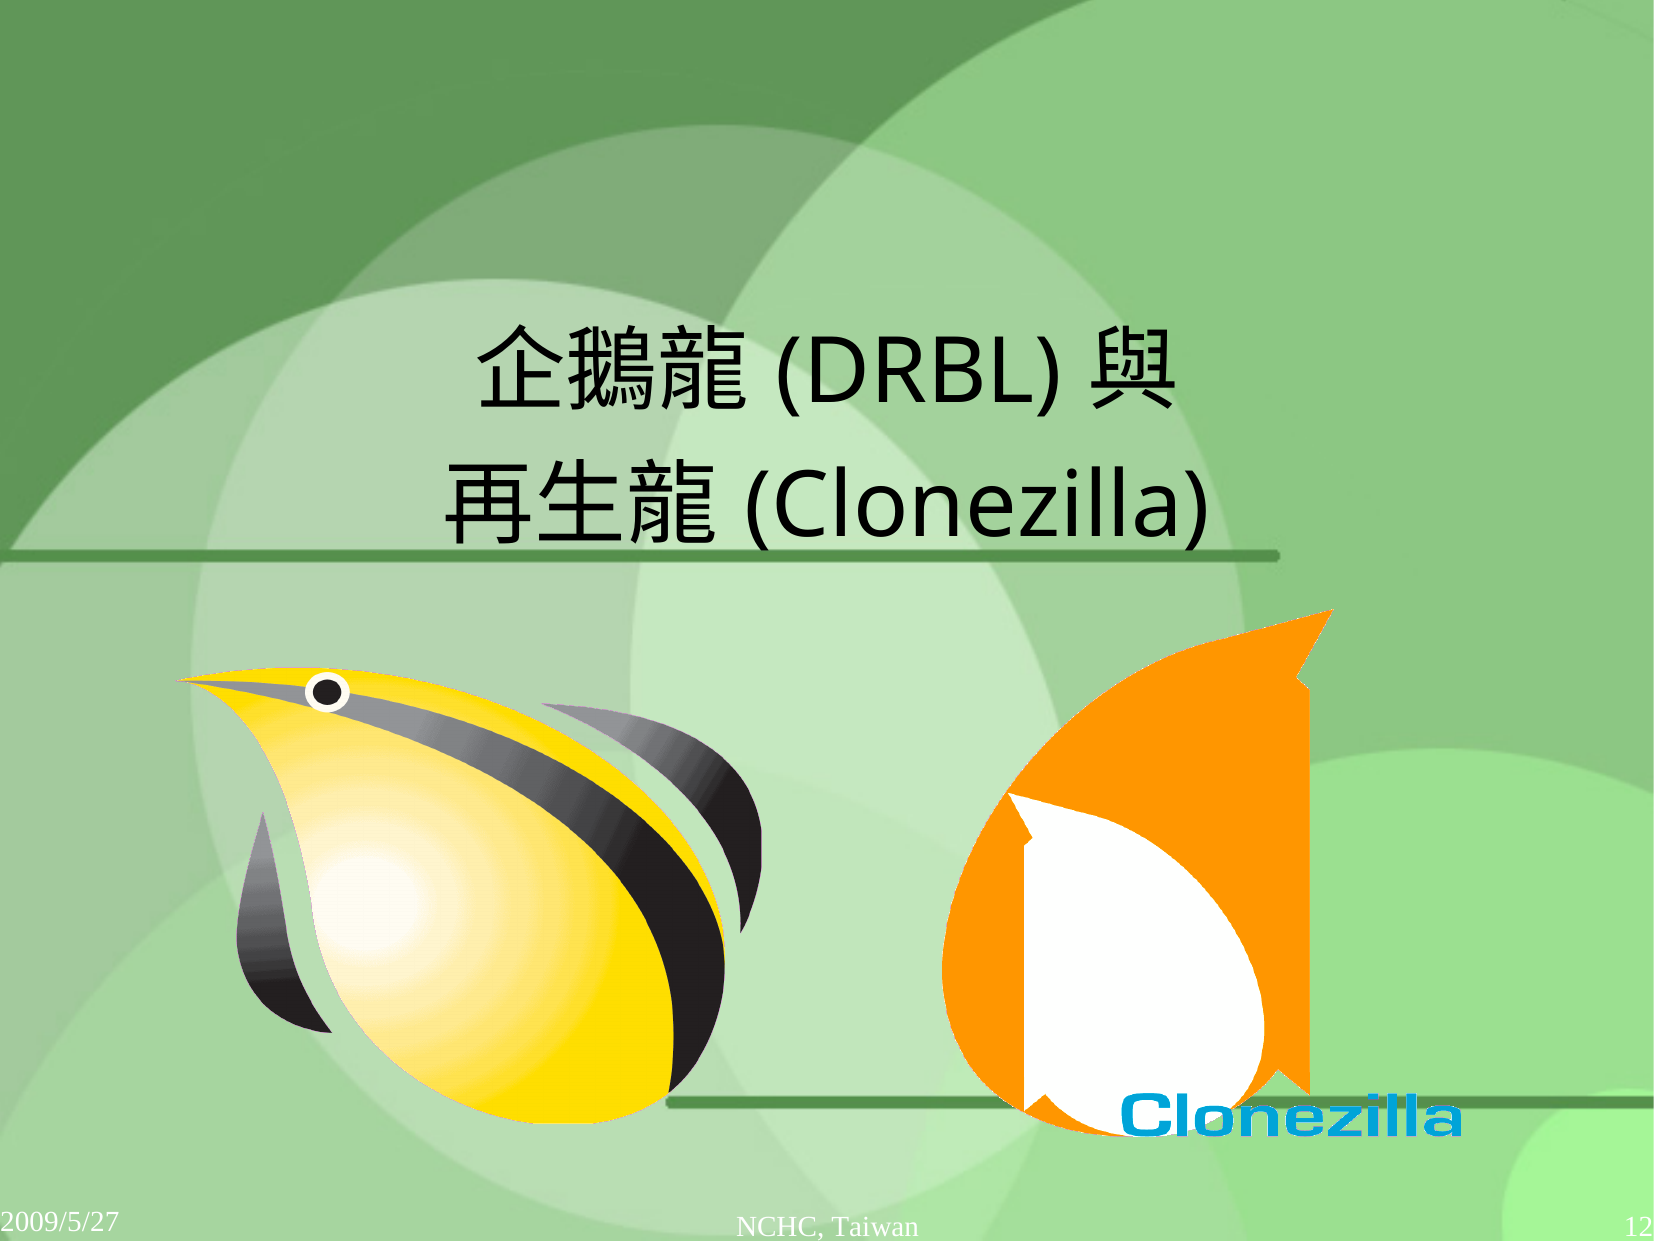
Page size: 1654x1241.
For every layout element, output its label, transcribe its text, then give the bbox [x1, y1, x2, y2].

picture [0, 0, 1654, 1241]
title 企鵝龍(DRBL)與 再生龍(Clonezilla) [59, 327, 1595, 532]
